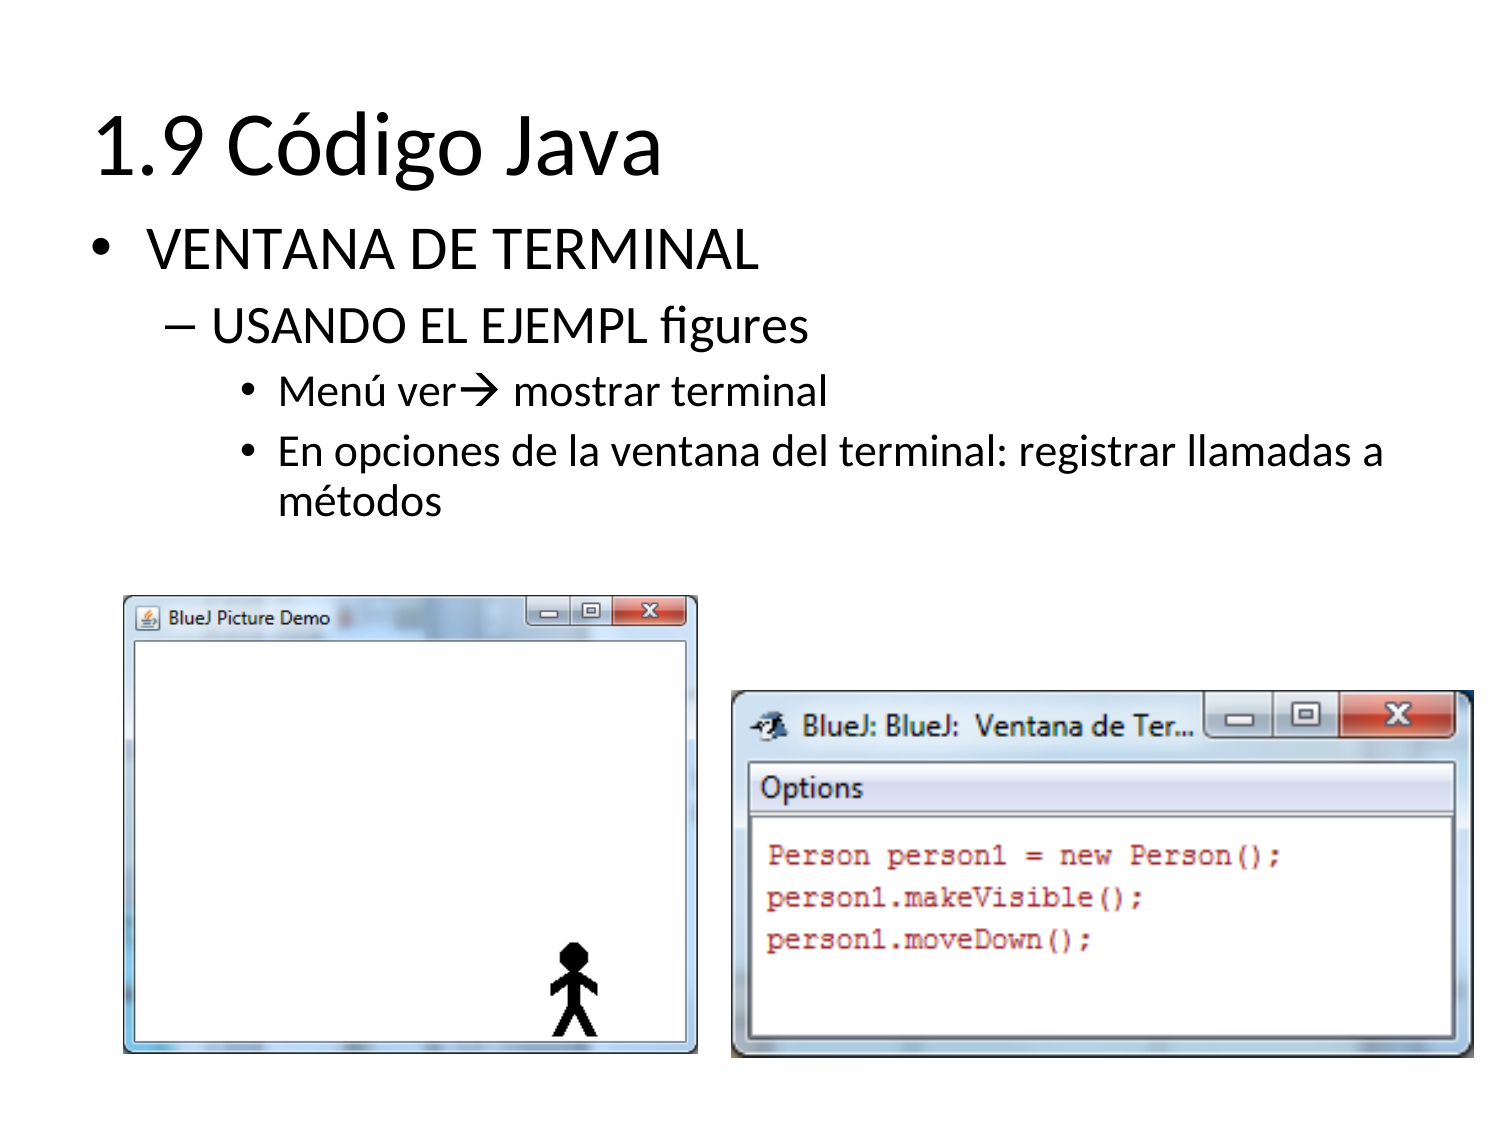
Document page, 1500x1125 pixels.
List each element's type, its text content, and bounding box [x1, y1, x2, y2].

list VENTANA DE TERMINAL USANDO EL EJEMPL figures Menú ver mostrar terminal En opciones de la ventana del terminal: registrar llamadas a métodos [75, 208, 1426, 551]
title 1.9 Código Java [75, 45, 1426, 208]
picture [731, 690, 1474, 1058]
picture [123, 595, 698, 1054]
